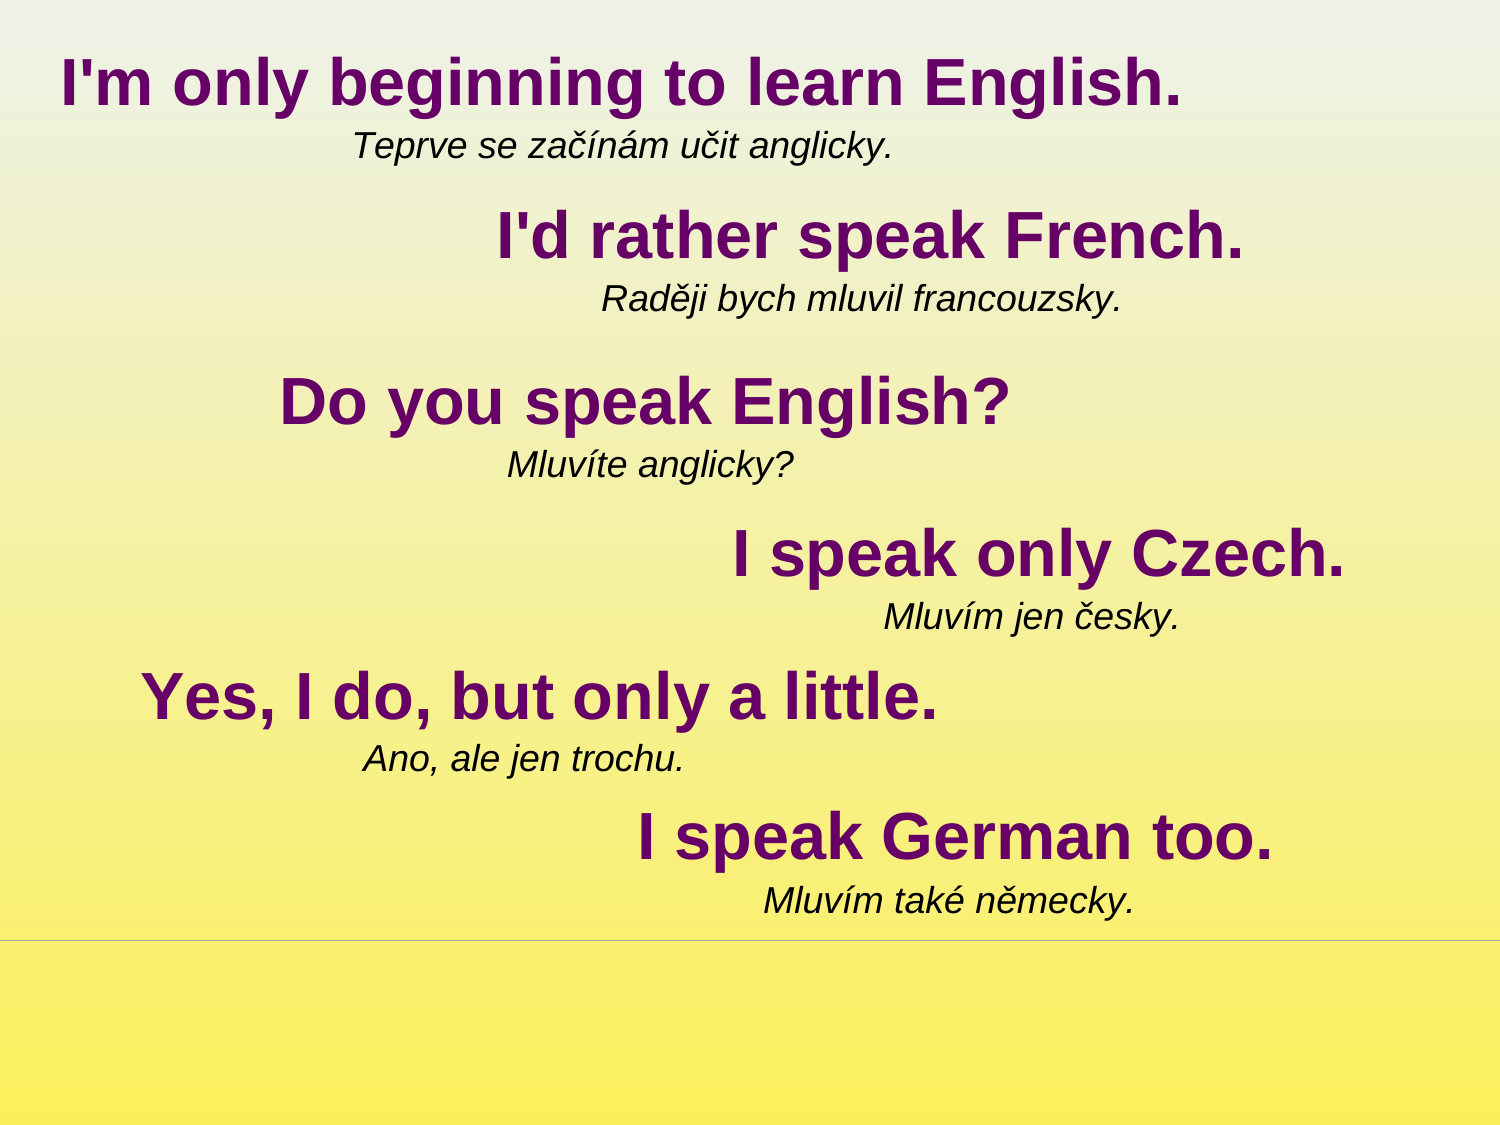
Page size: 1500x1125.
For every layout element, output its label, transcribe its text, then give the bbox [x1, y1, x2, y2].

text_box I speak German too. [622, 785, 1290, 881]
text_box I speak only Czech. [717, 501, 1362, 598]
text_box Mluvíte anglicky? [492, 432, 809, 493]
text_box I'm only beginning to learn English. [46, 30, 1199, 127]
text_box Mluvím také německy. [748, 867, 1151, 929]
text_box Do you speak English? [265, 349, 1028, 446]
text_box I'd rather speak French. [481, 184, 1261, 280]
text_box Raději bych mluvil francouzsky. [586, 265, 1139, 327]
text_box Ano, ale jen trochu. [348, 726, 701, 787]
text_box Teprve se začínám učit anglicky. [336, 113, 910, 175]
text_box Mluvím jen česky. [868, 584, 1197, 646]
text_box Yes, I do, but only a little. [125, 645, 956, 741]
